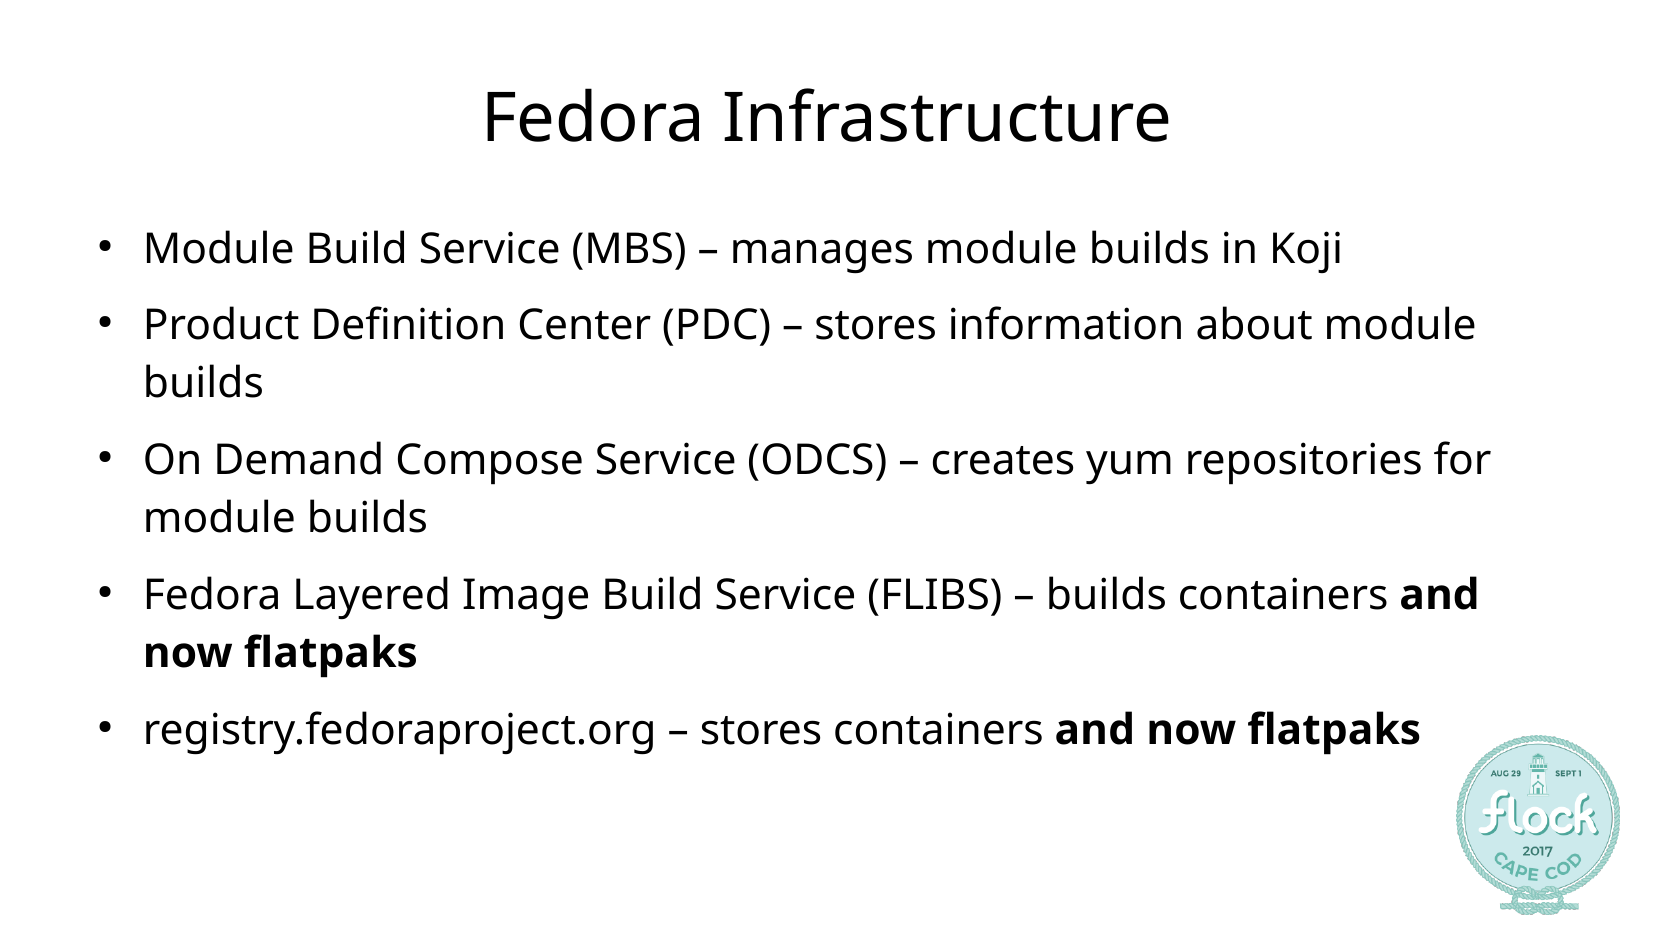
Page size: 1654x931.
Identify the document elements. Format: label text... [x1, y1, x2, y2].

title Fedora Infrastructure [82, 37, 1571, 193]
picture [1456, 735, 1620, 915]
list Module Build Service (MBS) – manages module builds in Koji Product Definition Center (PDC) – stores information about module builds On Demand Compose Service (ODCS) – creates yum repositories for module builds Fedora Layered Image Build Service (FLIBS) – builds containers and now flatpaks registry.fedoraproject.org – stores containers and now flatpaks [82, 217, 1571, 758]
